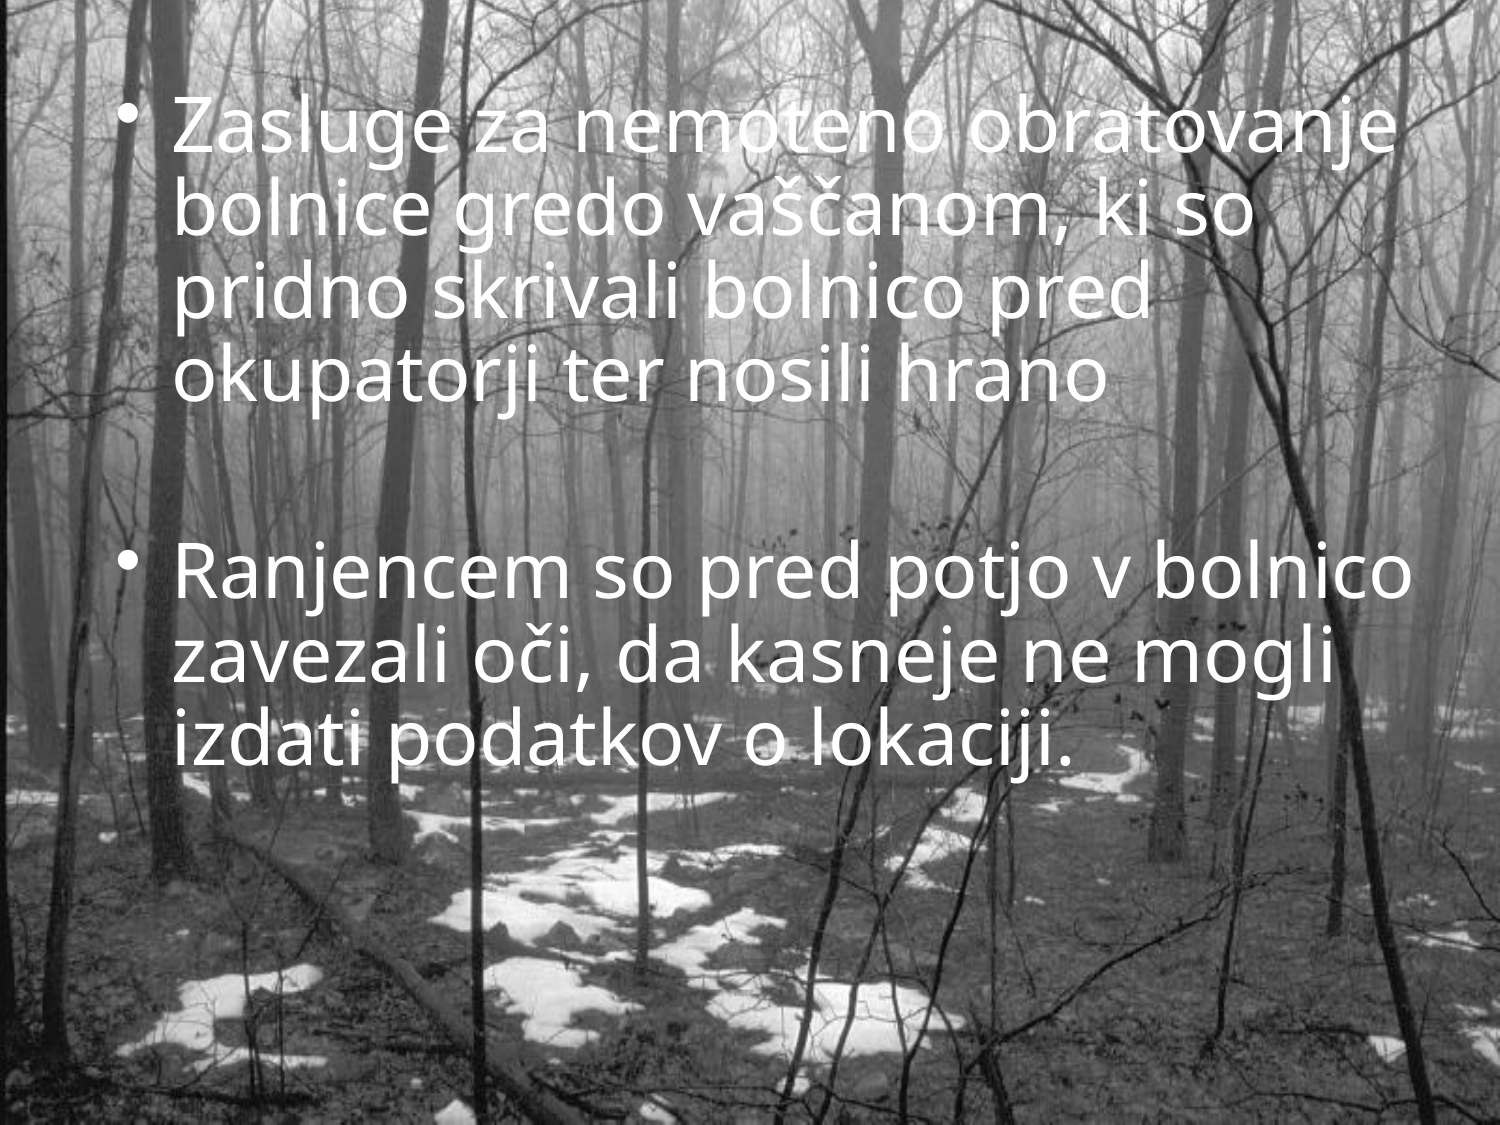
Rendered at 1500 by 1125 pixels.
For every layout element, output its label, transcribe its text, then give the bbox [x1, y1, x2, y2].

list Zasluge za nemoteno obratovanje bolnice gredo vaščanom, ki so pridno skrivali bolnico pred okupatorji ter nosili hrano Ranjencem so pred potjo v bolnico zavezali oči, da kasneje ne mogli izdati podatkov o lokaciji. [100, 78, 1451, 894]
picture [0, 0, 1500, 1125]
